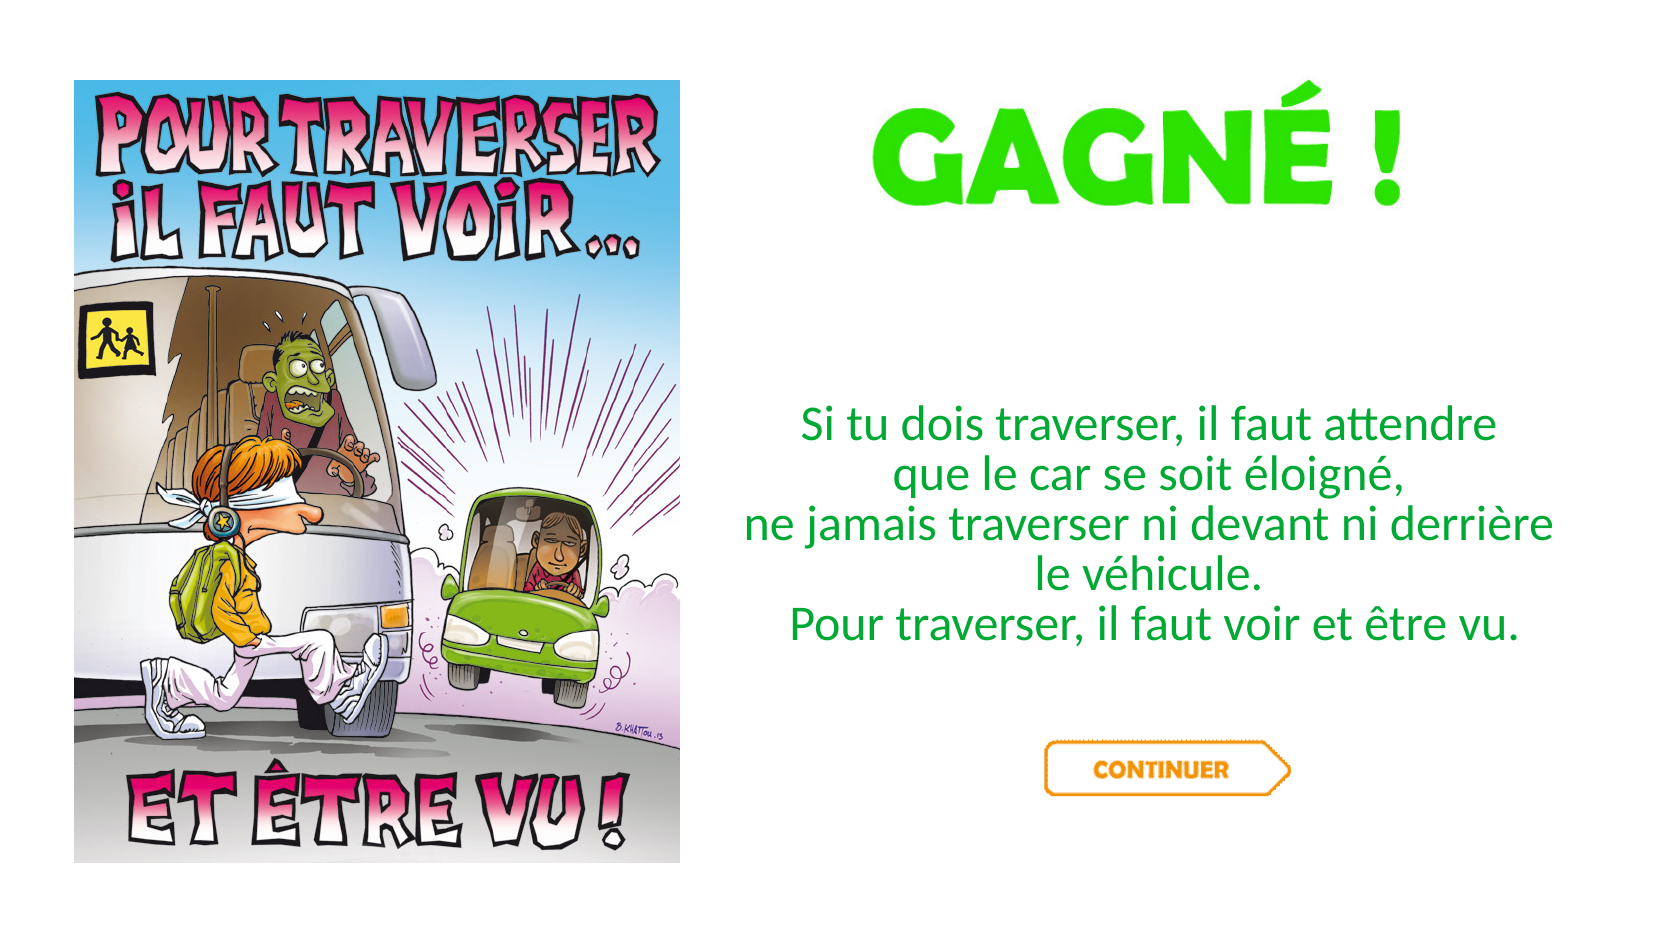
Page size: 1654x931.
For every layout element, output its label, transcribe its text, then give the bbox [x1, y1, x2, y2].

text_box Si tu dois traverser, il faut attendre que le car se soit éloigné, ne jamais traverser ni devant ni derrière le véhicule. Pour traverser, il faut voir et être vu. [702, 395, 1607, 661]
picture [1043, 738, 1294, 799]
picture [834, 59, 1447, 237]
picture [74, 80, 680, 863]
